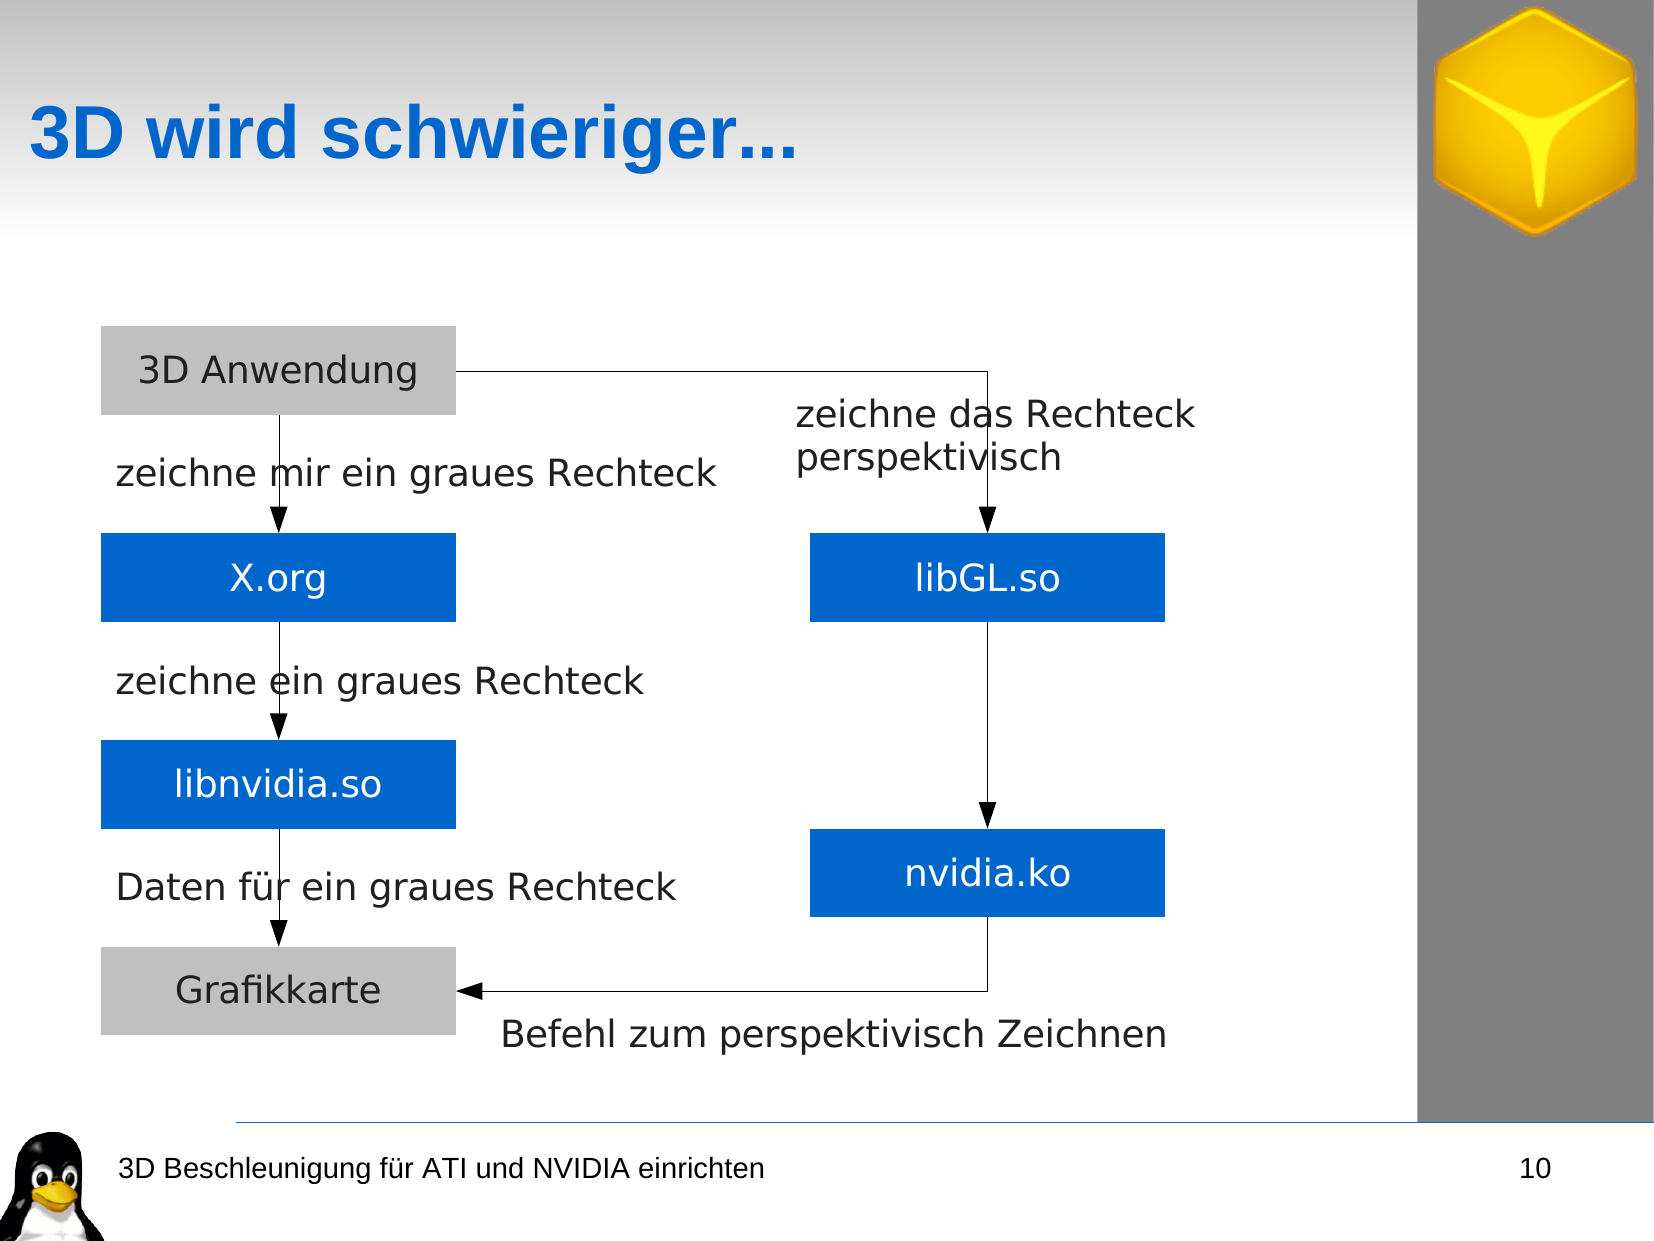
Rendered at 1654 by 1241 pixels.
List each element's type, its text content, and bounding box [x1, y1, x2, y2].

title 3D wird schwieriger... [29, 29, 1388, 237]
picture [139, 1160, 148, 1176]
chart [29, 265, 1388, 1093]
picture [1433, 6, 1638, 237]
picture [0, 1121, 148, 1241]
